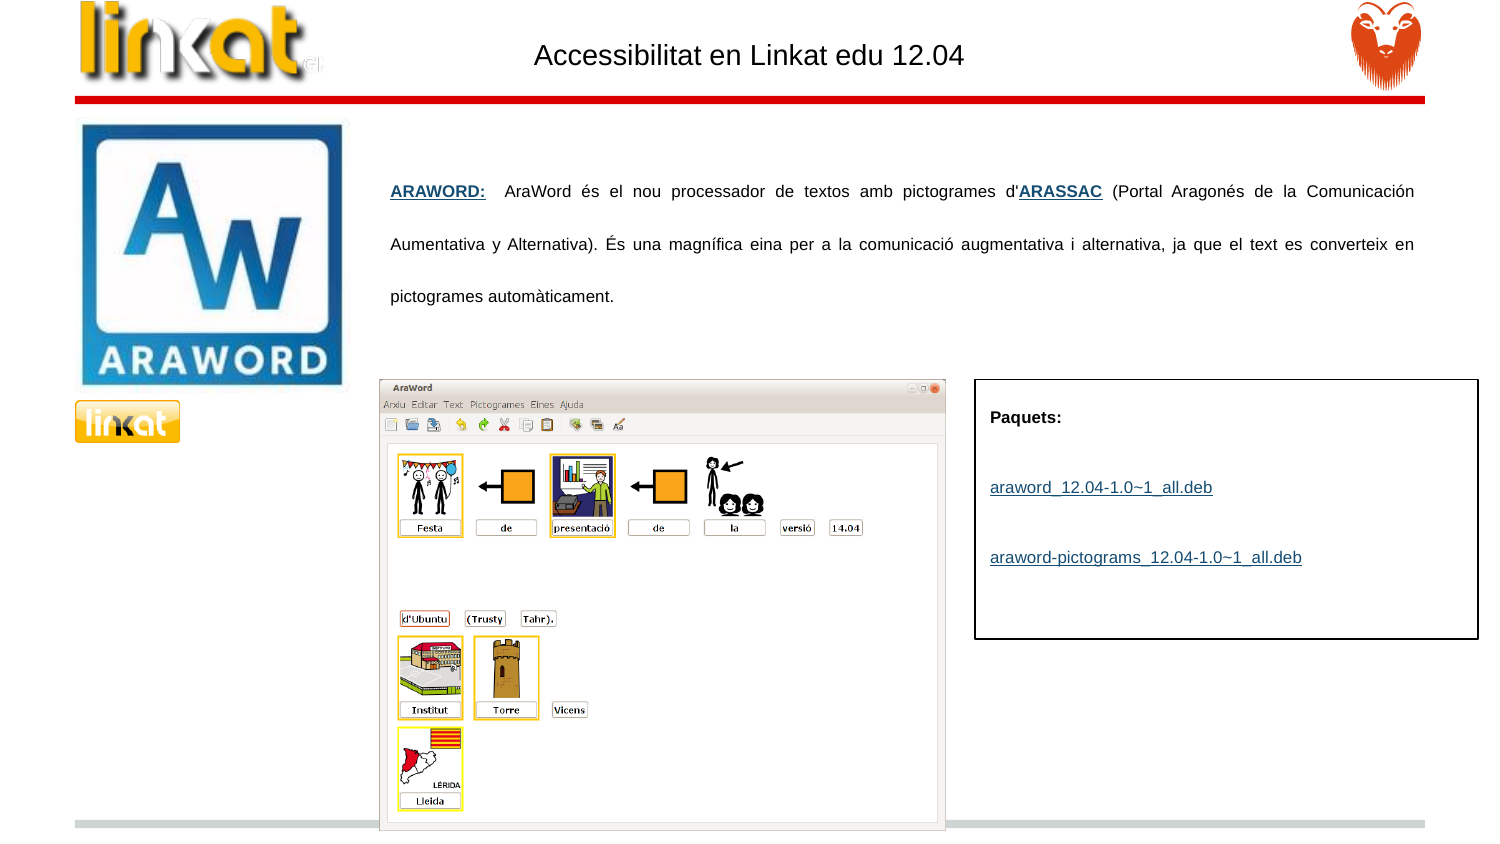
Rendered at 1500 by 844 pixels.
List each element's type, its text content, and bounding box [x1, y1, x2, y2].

picture [75, 117, 350, 393]
picture [379, 379, 946, 831]
text_box ARAWORD: AraWord és el nou processador de textos amb pictogrames d'ARASSAC (Portal Aragonés de la Comunicación Aumentativa y Alternativa). És una magnífica eina per a la comunicació augmentativa i alternativa, ja que el text es converteix en pictogrames automàticament. [375, 136, 1430, 341]
picture [1347, 0, 1425, 93]
picture [75, 0, 324, 101]
text_box Paquets: araword_12.04-1.0~1_all.deb araword-pictograms_12.04-1.0~1_all.deb [975, 379, 1479, 639]
picture [75, 400, 180, 443]
